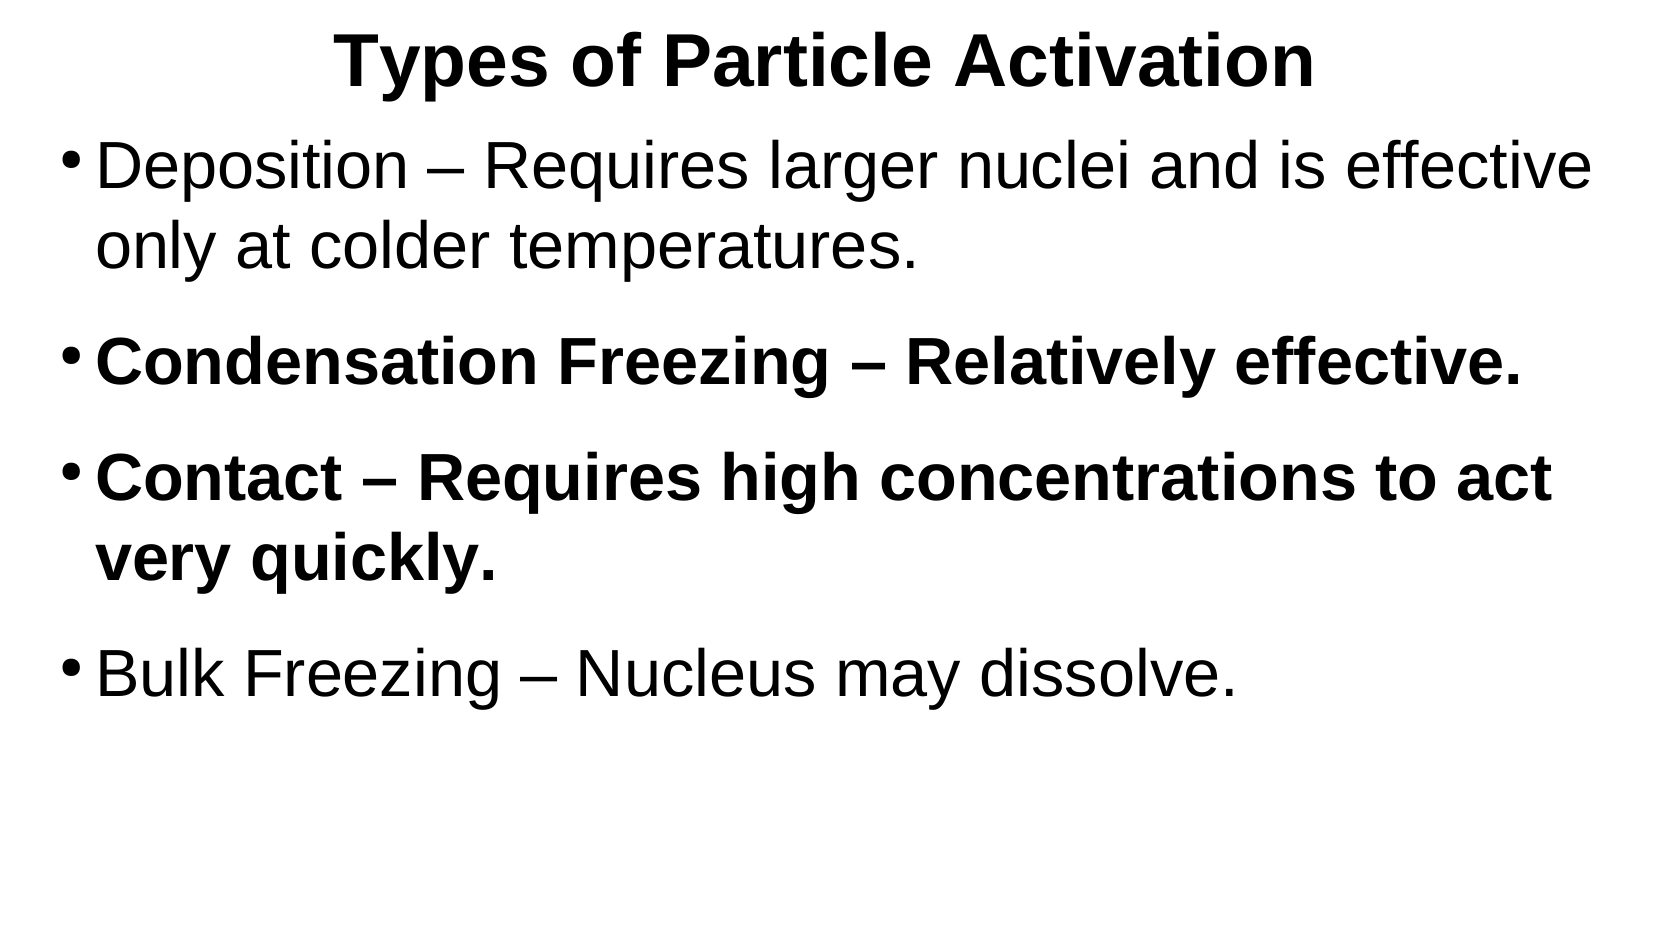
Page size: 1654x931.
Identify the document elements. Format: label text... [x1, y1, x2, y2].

text_box Deposition – Requires larger nuclei and is effective only at colder temperatures. Condensation Freezing – Relatively effective. Contact – Requires high concentrations to act very quickly. Bulk Freezing – Nucleus may dissolve. [10, 114, 1645, 718]
title Types of Particle Activation [0, 5, 1654, 107]
